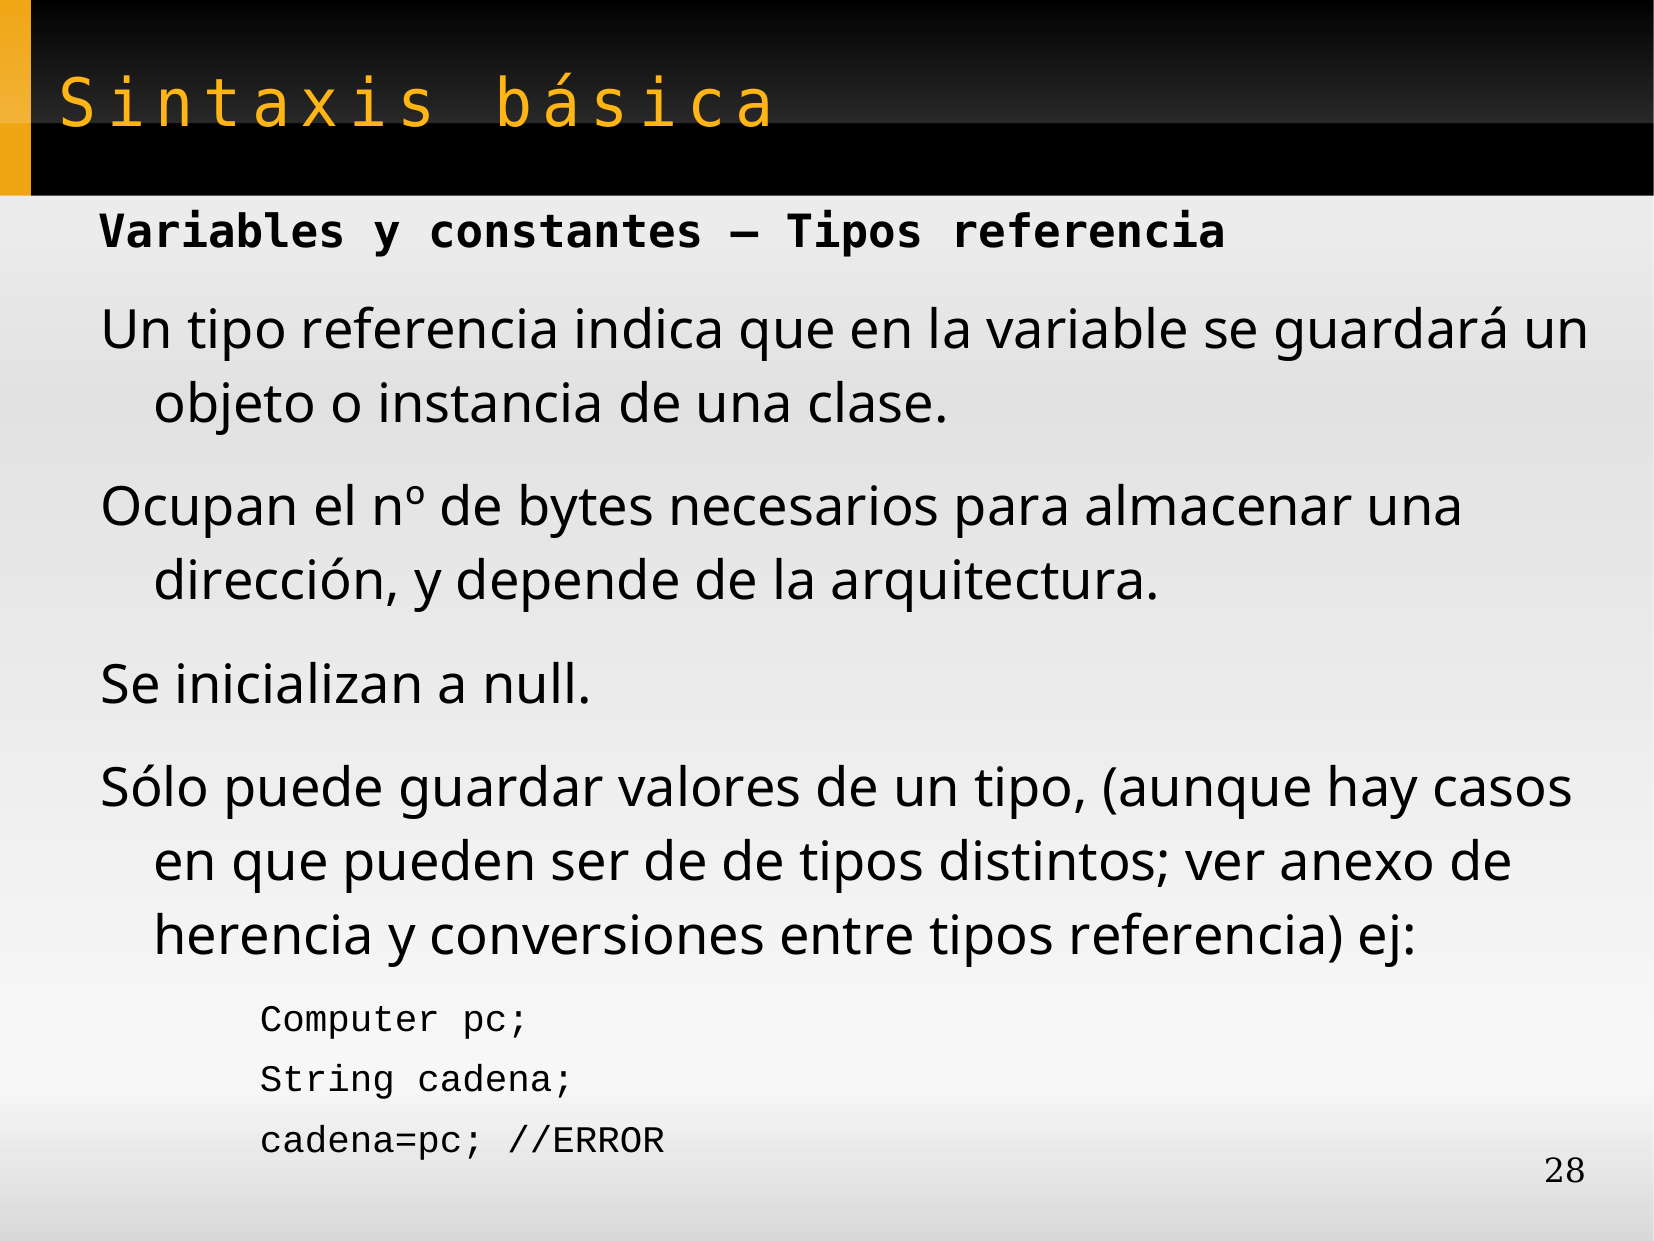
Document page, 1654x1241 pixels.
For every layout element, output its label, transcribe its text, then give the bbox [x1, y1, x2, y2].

title Sintaxis básica [59, 29, 1506, 178]
list Un tipo referencia indica que en la variable se guardará un objeto o instancia de una clase. Ocupan el nº de bytes necesarios para almacenar una dirección, y depende de la arquitectura. Se inicializan a null. Sólo puede guardar valores de un tipo, (aunque hay casos en que pueden ser de de tipos distintos; ver anexo de herencia y conversiones entre tipos referencia) ej: Computer pc; String cadena; cadena=pc; //ERROR [82, 290, 1625, 1109]
text_box Variables y constantes – Tipos referencia [83, 197, 1241, 266]
picture [0, 0, 1654, 1241]
